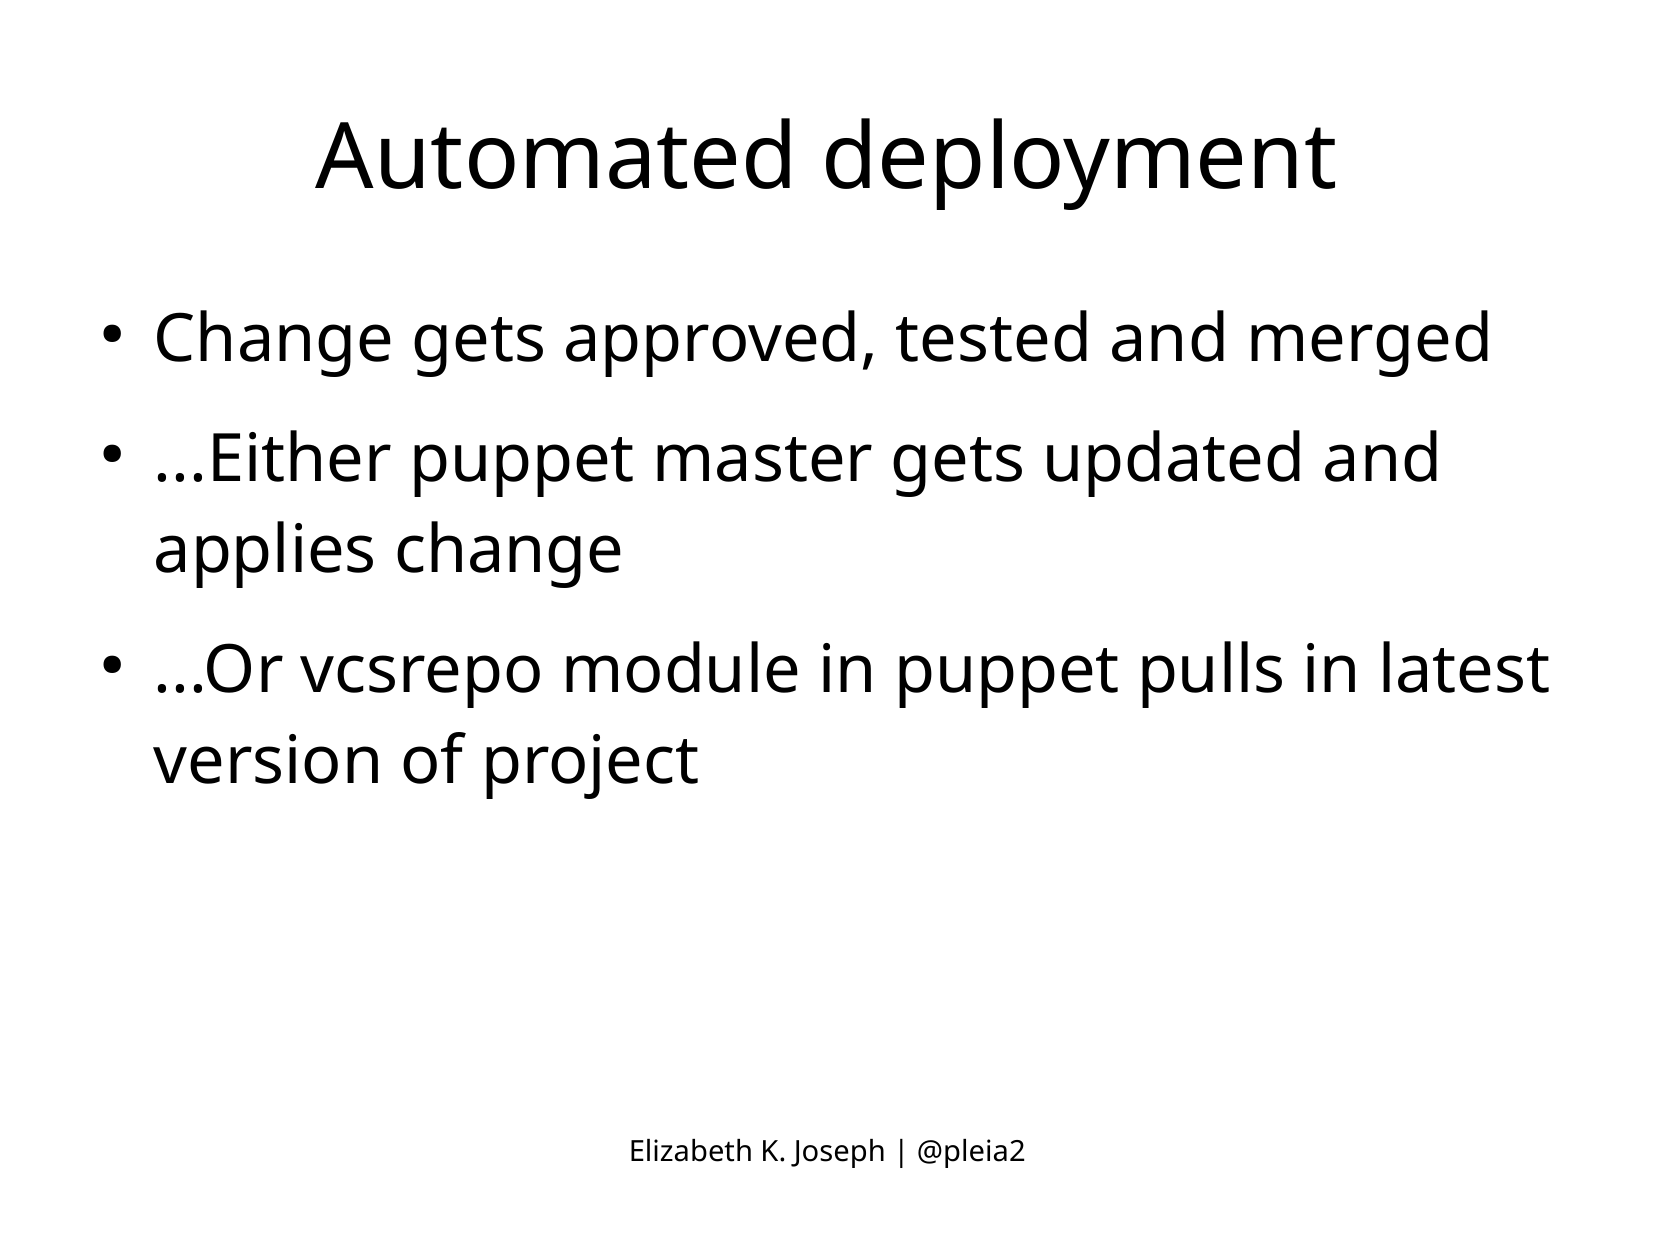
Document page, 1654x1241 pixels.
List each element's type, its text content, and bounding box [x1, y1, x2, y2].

title Automated deployment [82, 49, 1571, 257]
list Change gets approved, tested and merged ...Either puppet master gets updated and applies change ...Or vcsrepo module in puppet pulls in latest version of project [82, 290, 1571, 1010]
